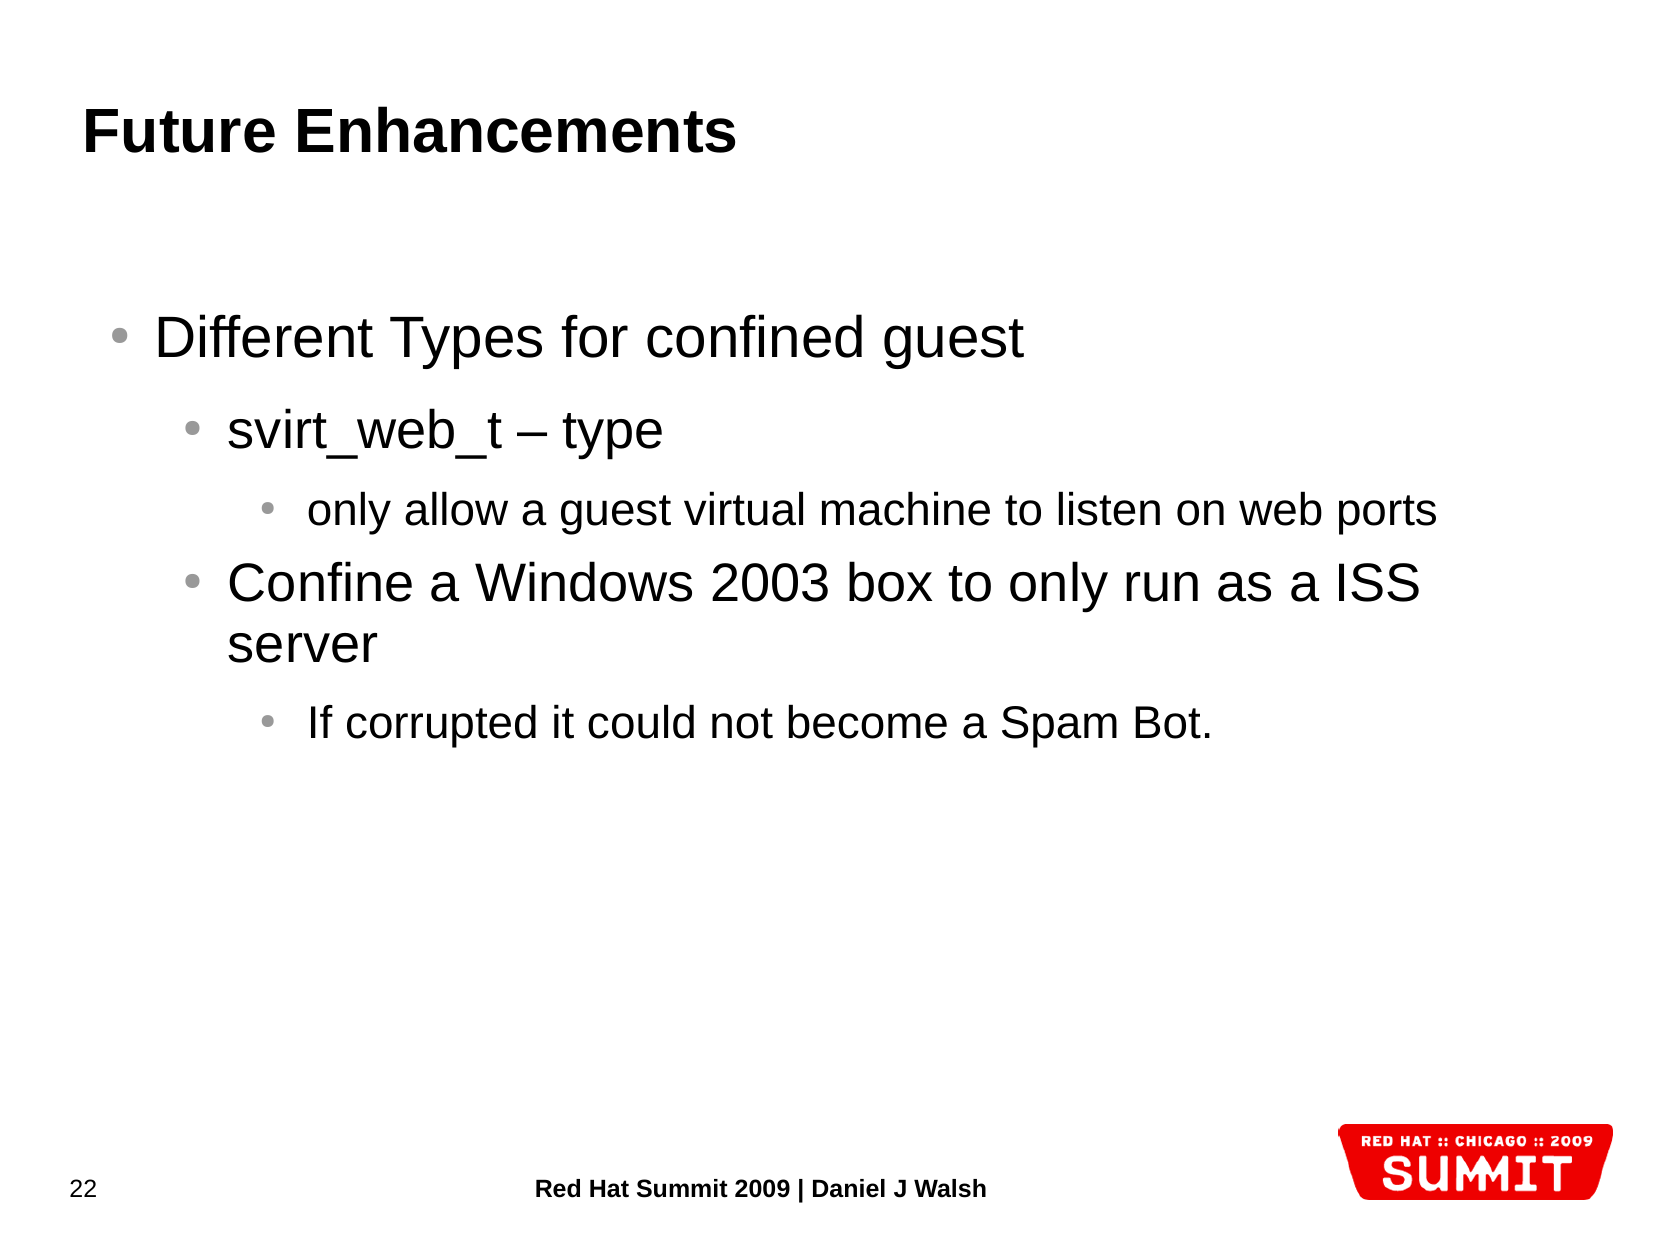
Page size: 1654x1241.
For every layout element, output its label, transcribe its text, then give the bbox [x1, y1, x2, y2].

title Future Enhancements [82, 37, 1571, 226]
list Different Types for confined guest svirt_web_t – type only allow a guest virtual machine to listen on web ports Confine a Windows 2003 box to only run as a ISS server If corrupted it could not become a Spam Bot. [94, 304, 1500, 1159]
picture [1338, 1124, 1613, 1200]
